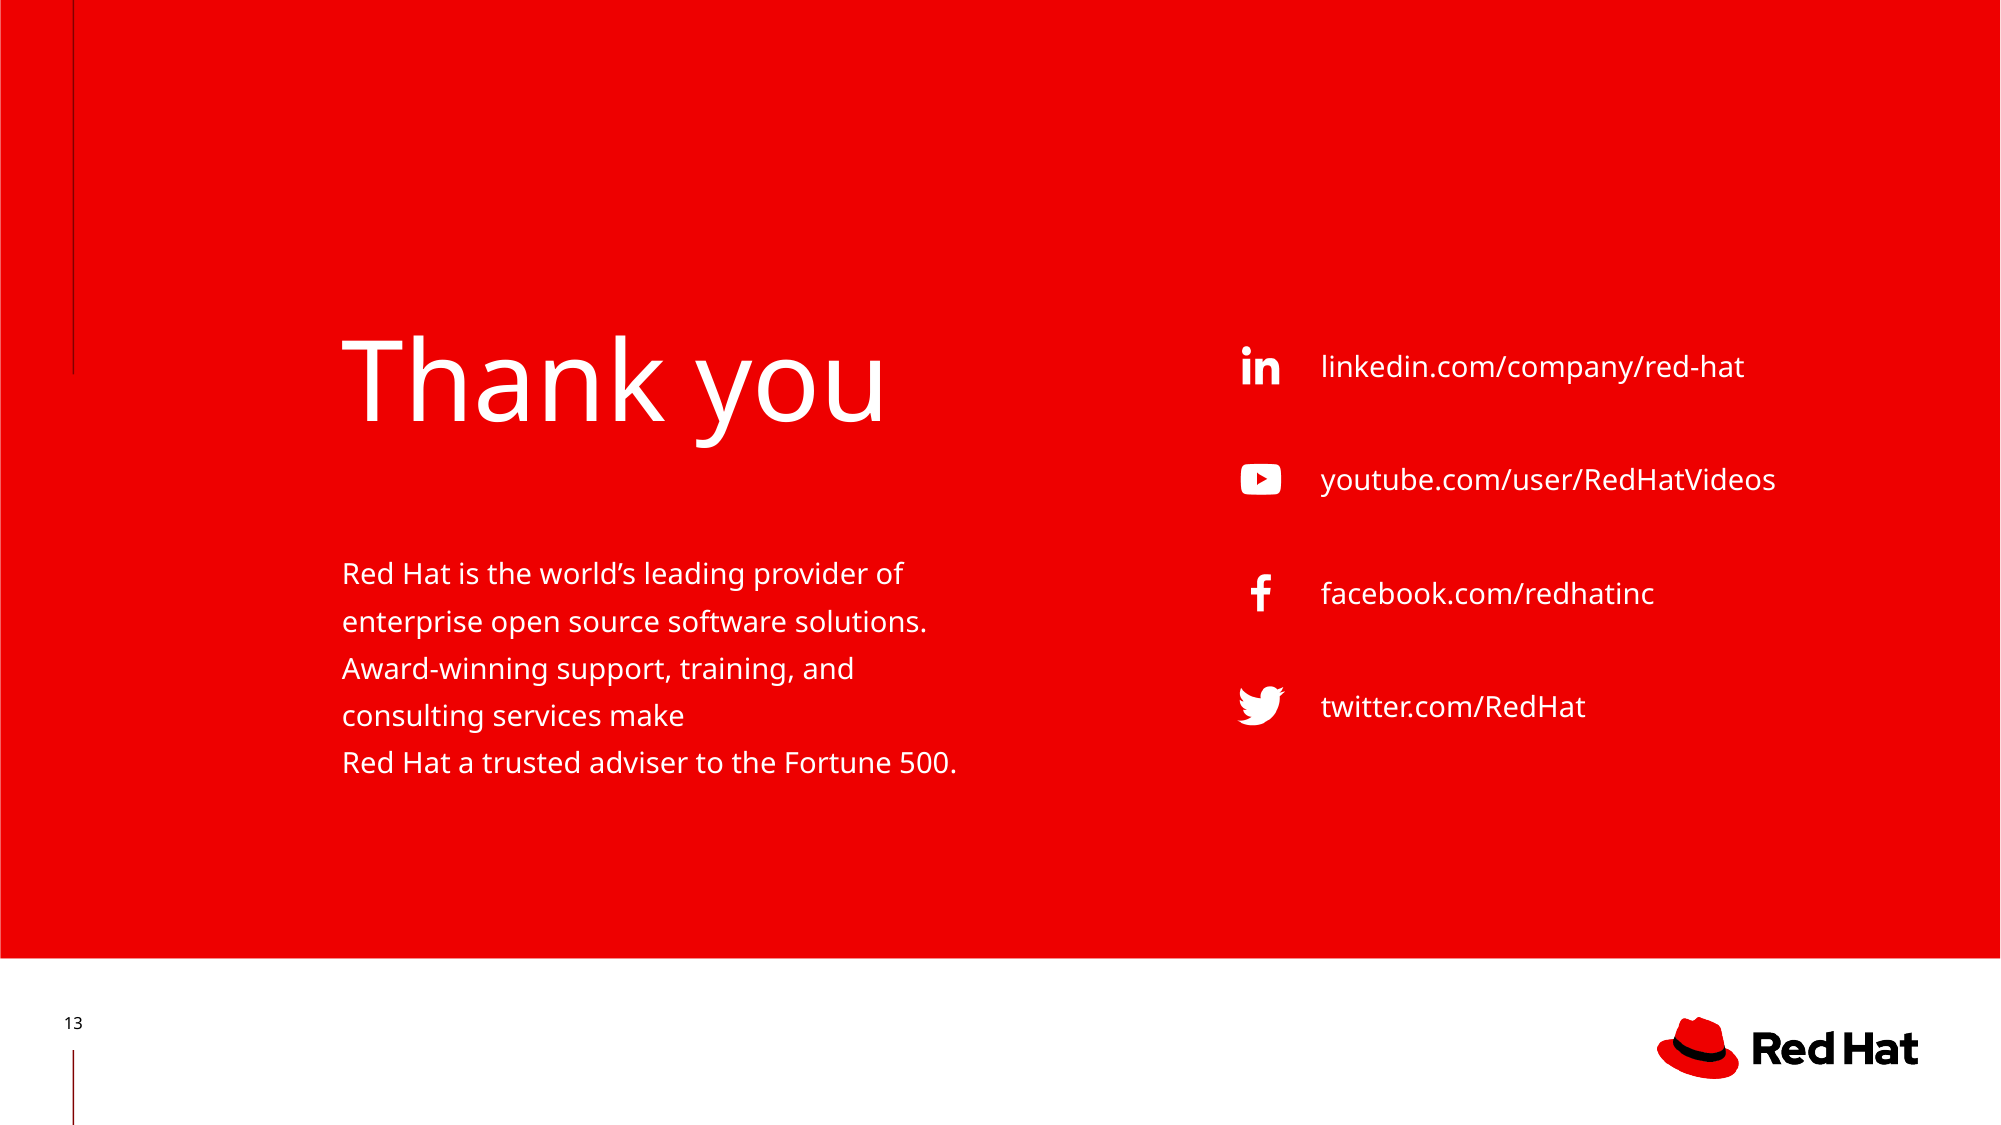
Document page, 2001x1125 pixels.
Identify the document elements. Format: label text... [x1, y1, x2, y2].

slide_number <number> [13, 1012, 134, 1036]
subtitle Red Hat is the world’s leading provider of enterprise open source software solutions. Award-winning support, training, and consulting services make Red Hat a trusted adviser to the Fortune 500. [341, 543, 1006, 714]
title Thank you [341, 305, 1147, 444]
picture [1657, 1017, 1918, 1079]
picture [0, 0, 2001, 1125]
